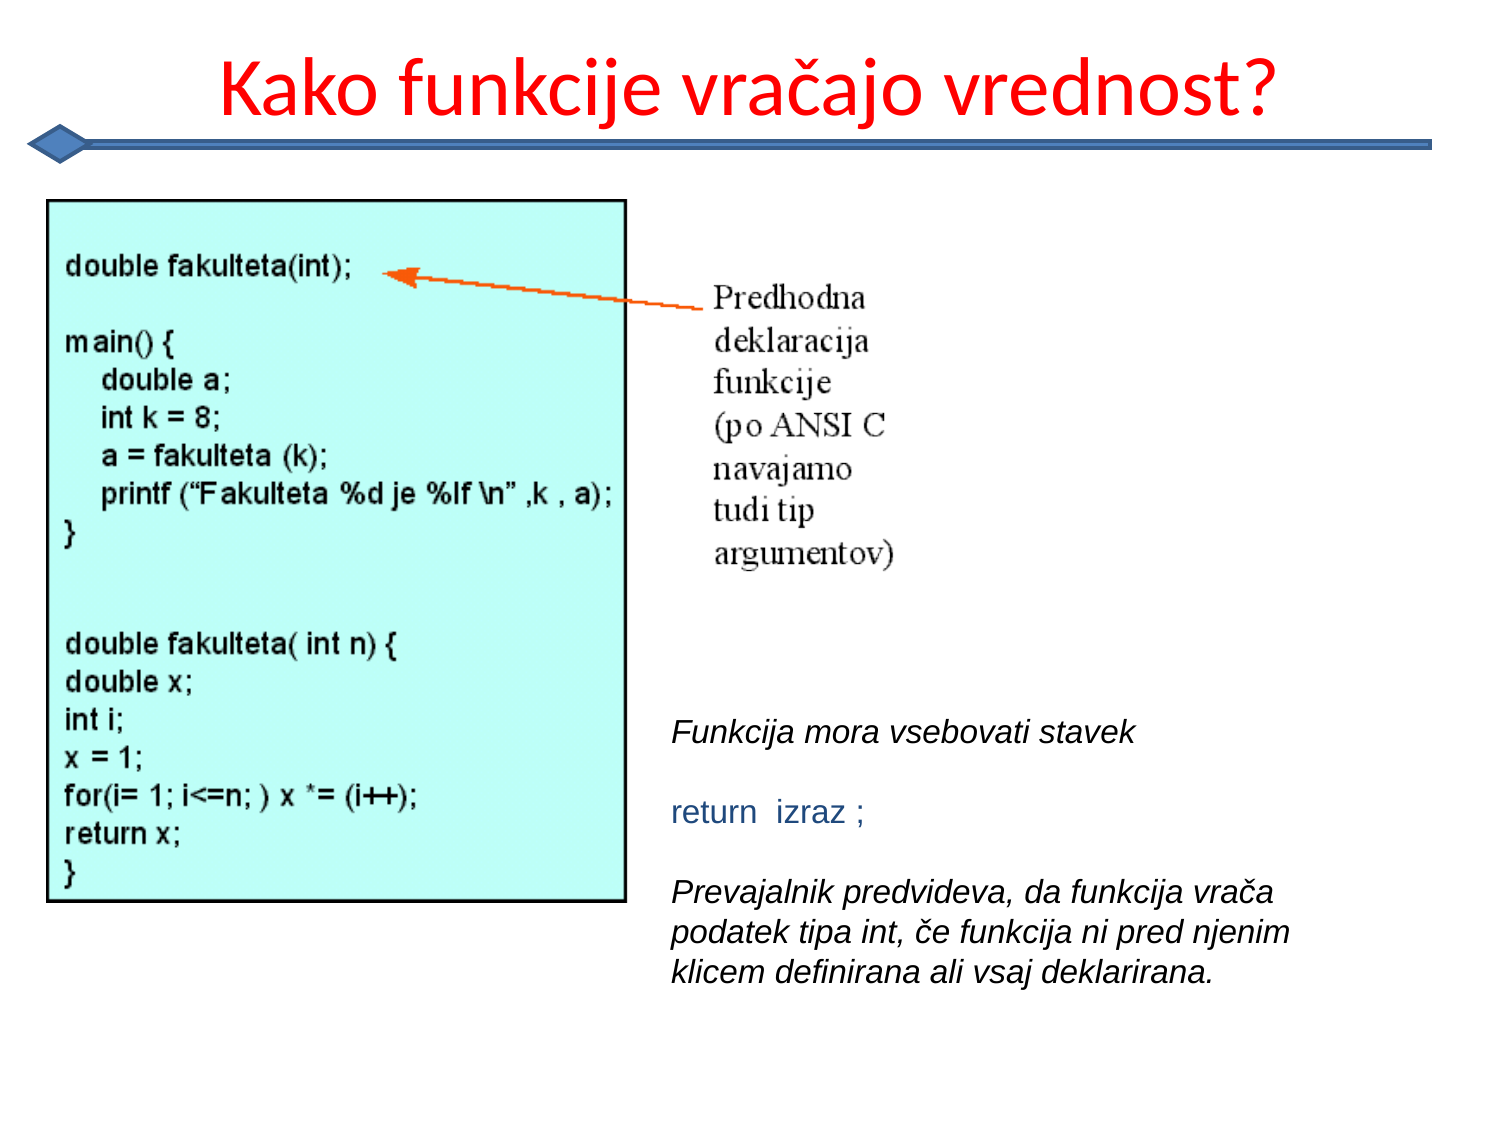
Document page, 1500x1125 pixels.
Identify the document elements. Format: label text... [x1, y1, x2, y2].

picture [46, 199, 909, 903]
title Kako funkcije vračajo vrednost? [75, 23, 1426, 141]
text_box Funkcija mora vsebovati stavek return izraz ; Prevajalnik predvideva, da funkcija vrača podatek tipa int, če funkcija ni pred njenim klicem definirana ali vsaj deklarirana. [656, 703, 1360, 998]
